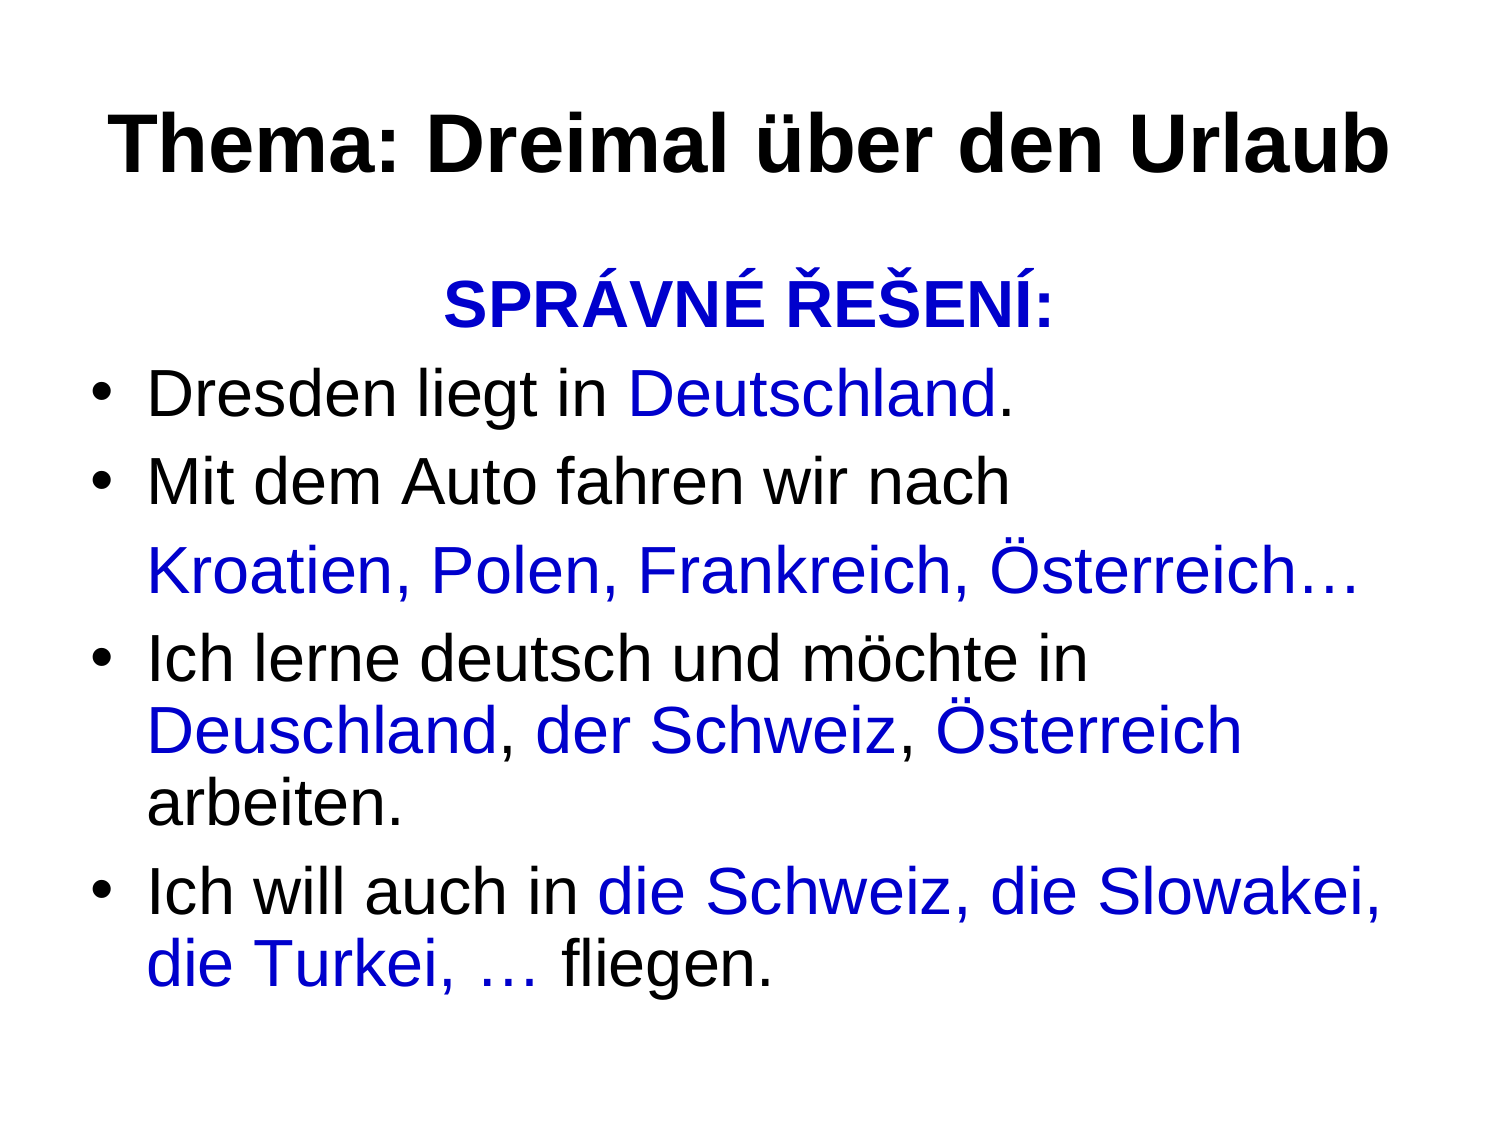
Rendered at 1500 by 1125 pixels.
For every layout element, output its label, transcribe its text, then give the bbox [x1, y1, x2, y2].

list SPRÁVNÉ ŘEŠENÍ: Dresden liegt in Deutschland. Mit dem Auto fahren wir nach Kroatien, Polen, Frankreich, Österreich… Ich lerne deutsch und möchte in Deuschland, der Schweiz, Österreich arbeiten. Ich will auch in die Schweiz, die Slowakei, die Turkei, … fliegen. [75, 262, 1426, 1097]
title Thema: Dreimal über den Urlaub [75, 45, 1426, 233]
